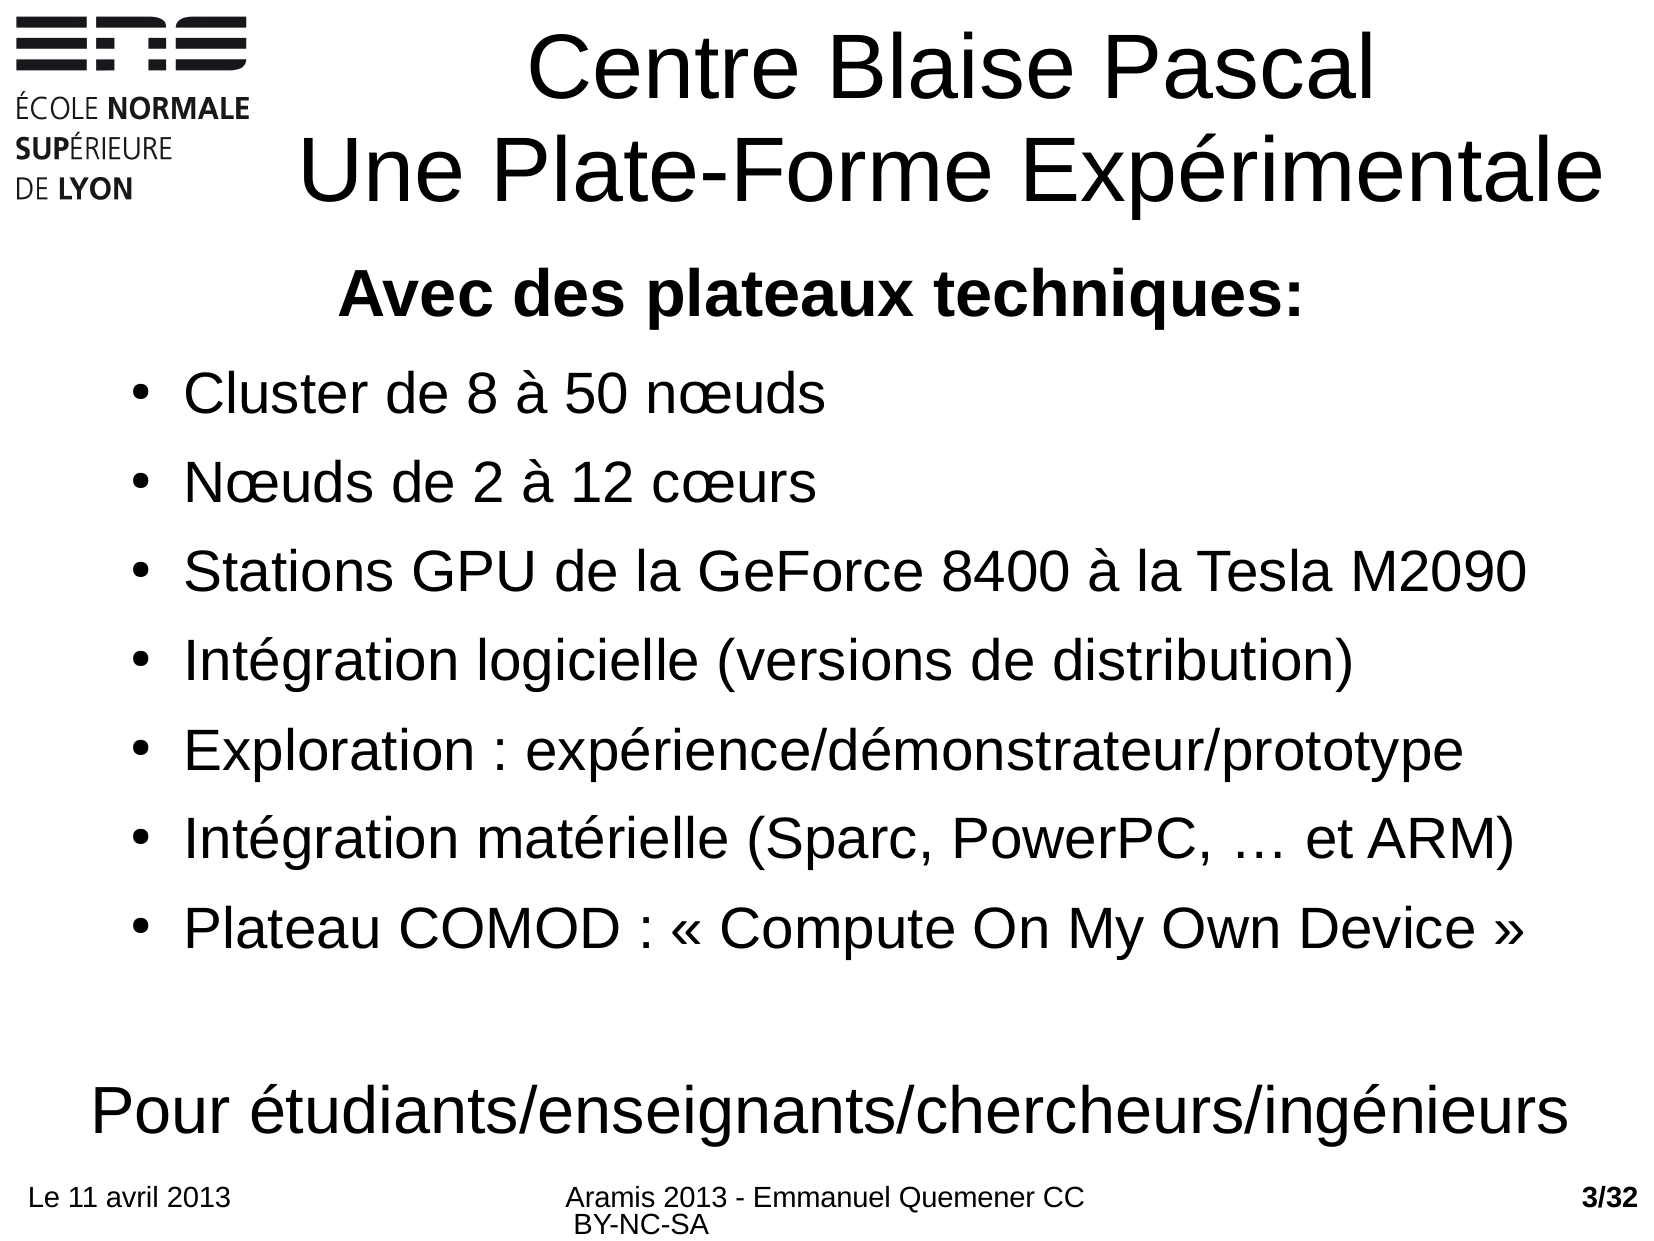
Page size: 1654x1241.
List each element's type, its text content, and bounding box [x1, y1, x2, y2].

list Avec des plateaux techniques: Cluster de 8 à 50 nœuds Nœuds de 2 à 12 cœurs Stations GPU de la GeForce 8400 à la Tesla M2090 Intégration logicielle (versions de distribution) Exploration : expérience/démonstrateur/prototype Intégration matérielle (Sparc, PowerPC, … et ARM) Plateau COMOD : « Compute On My Own Device » Pour étudiants/enseignants/chercheurs/ingénieurs [41, 256, 1621, 1186]
title Centre Blaise Pascal Une Plate-Forme Expérimentale [250, 0, 1654, 237]
picture [0, 0, 250, 237]
